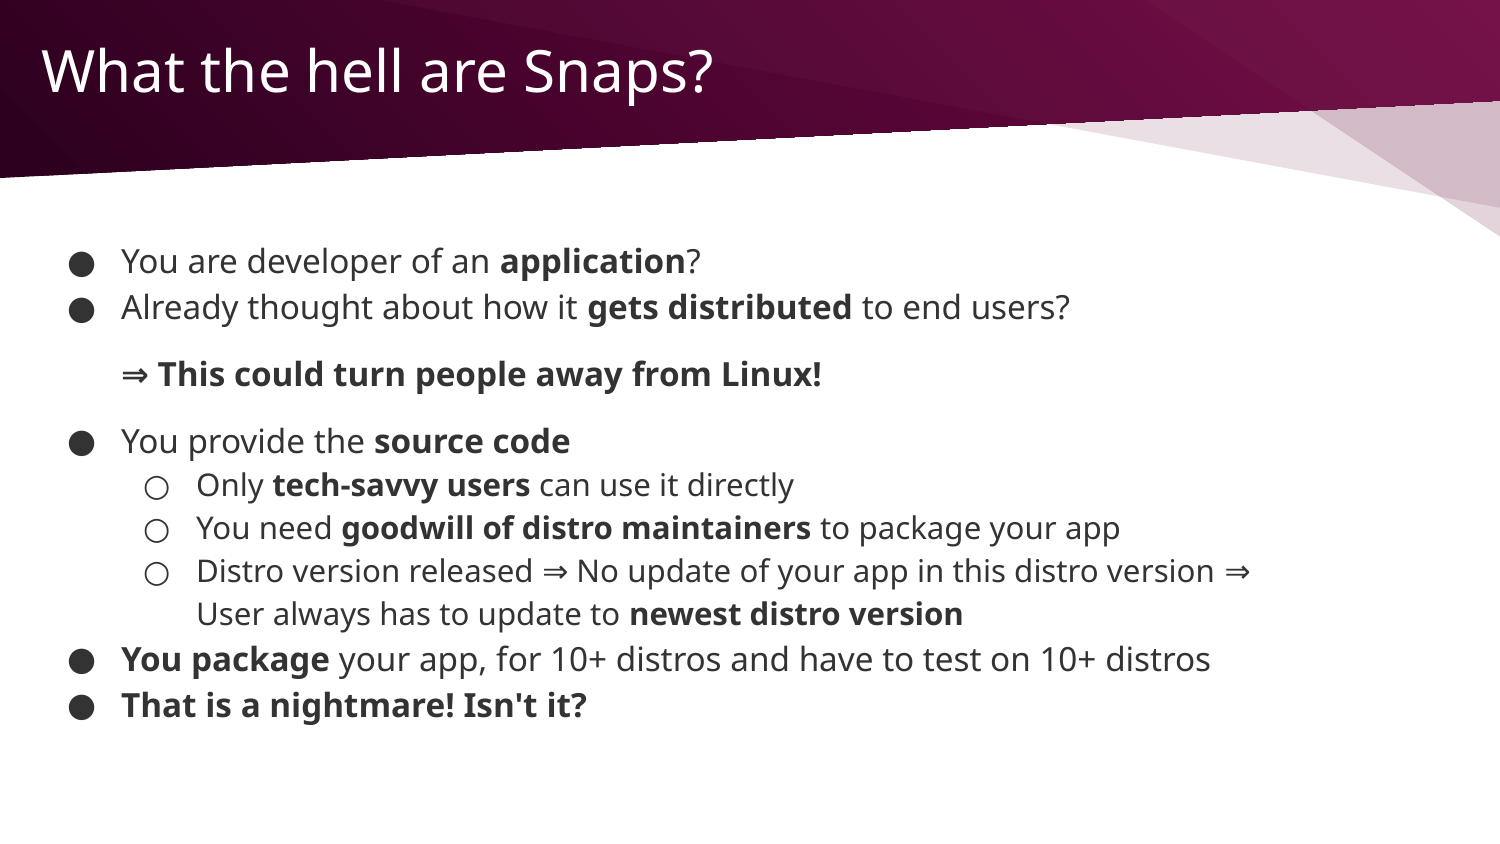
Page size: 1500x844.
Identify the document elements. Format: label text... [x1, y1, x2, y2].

list You are developer of an application? Already thought about how it gets distributed to end users? ⇒ This could turn people away from Linux! You provide the source code Only tech-savvy users can use it directly You need goodwill of distro maintainers to package your app Distro version released ⇒ No update of your app in this distro version ⇒ User always has to update to newest distro version You package your app, for 10+ distros and have to test on 10+ distros That is a nightmare! Isn't it? [35, 229, 1324, 789]
title What the hell are Snaps? [41, 5, 1336, 134]
